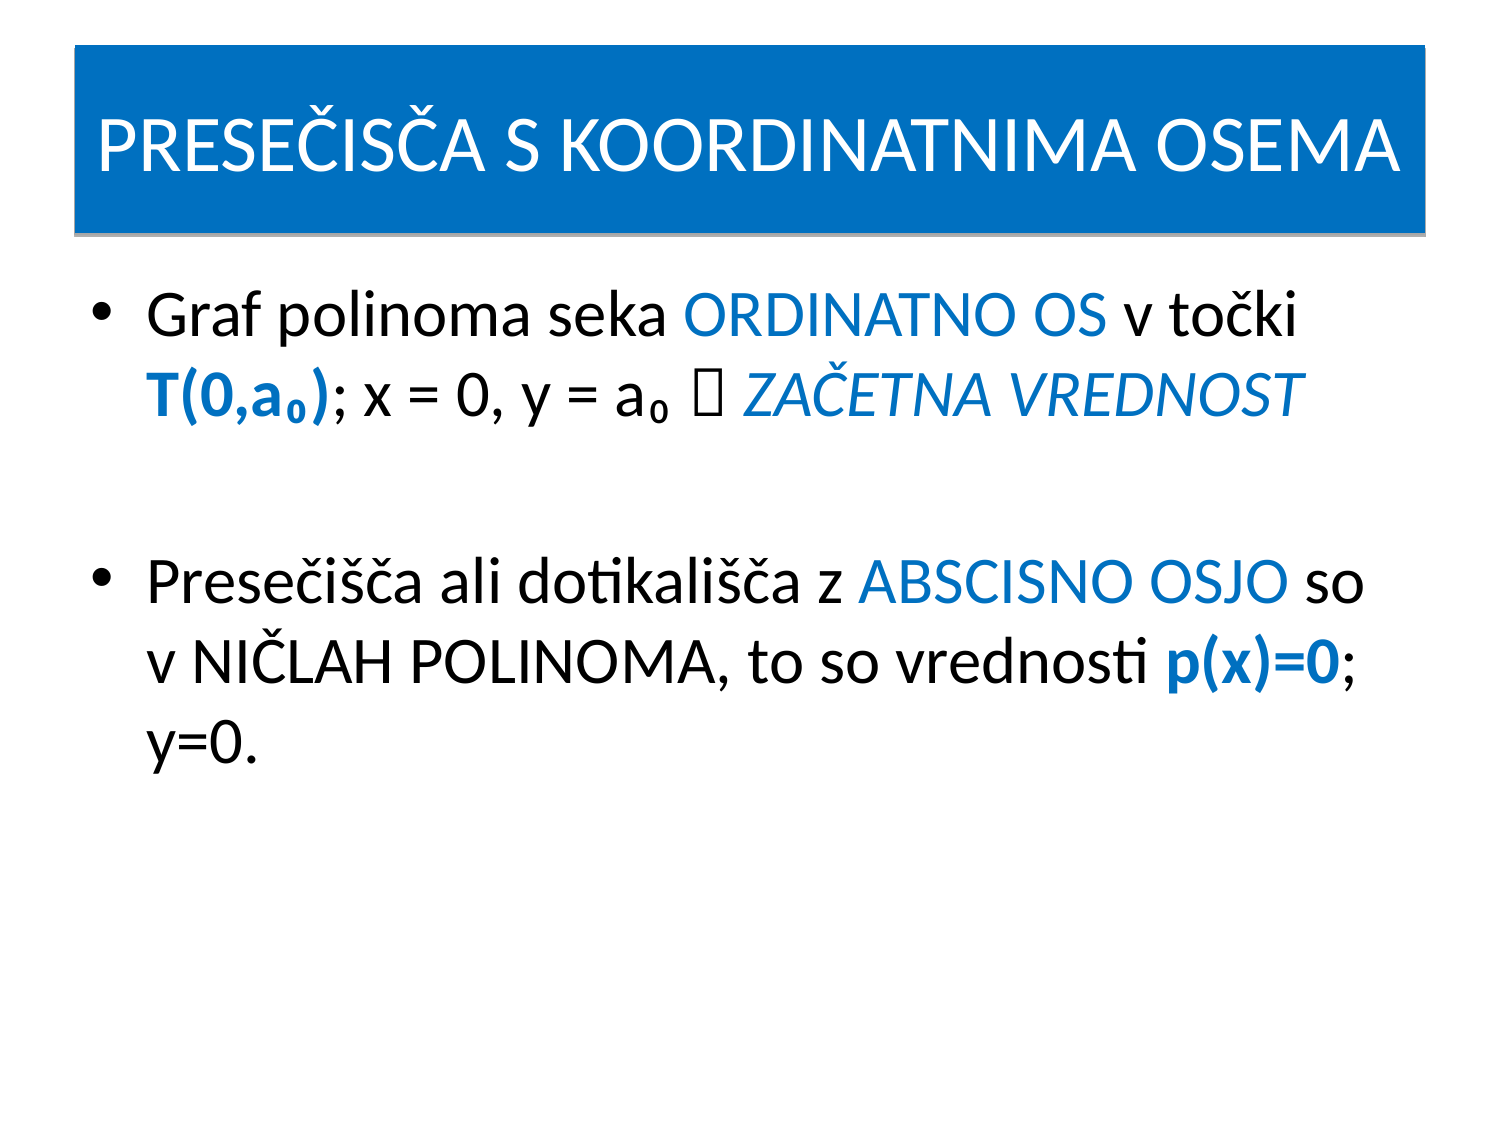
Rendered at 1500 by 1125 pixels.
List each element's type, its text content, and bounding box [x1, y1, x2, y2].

title PRESEČISČA S KOORDINATNIMA OSEMA [75, 45, 1425, 233]
list Graf polinoma seka ORDINATNO OS v točki T(0,a₀); x = 0, y = a₀  ZAČETNA VREDNOST Presečišča ali dotikališča z ABSCISNO OSJO so v NIČLAH POLINOMA, to so vrednosti p(x)=0; y=0. [75, 262, 1425, 1005]
